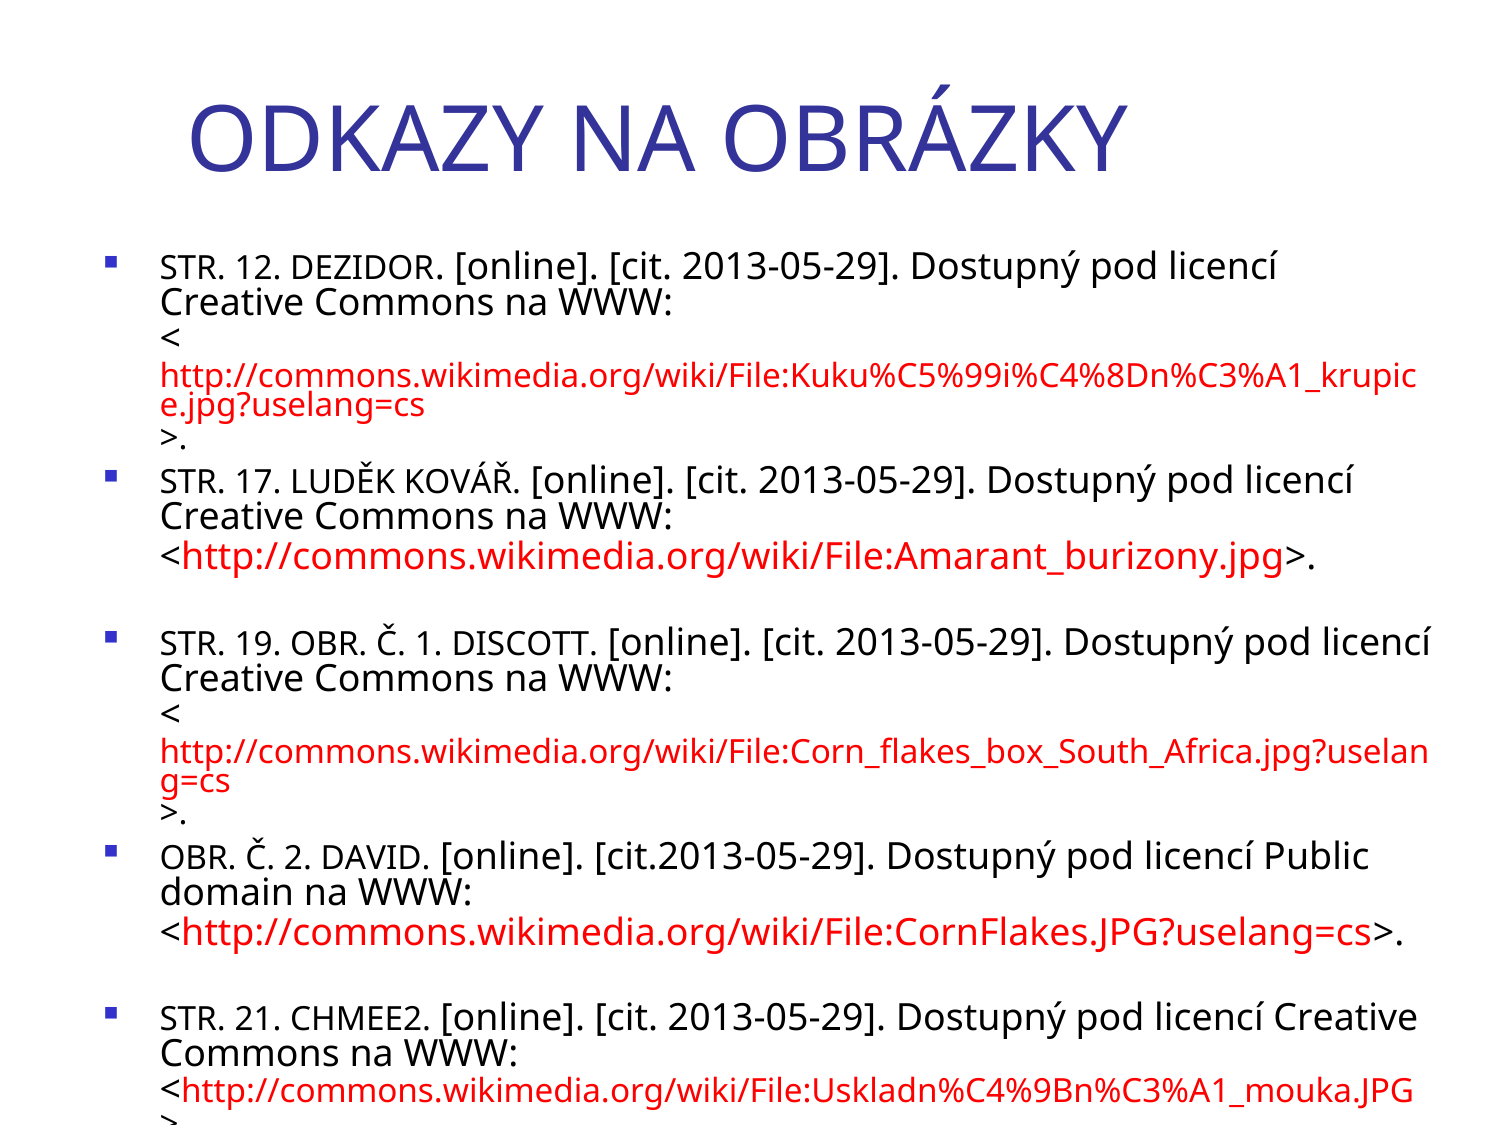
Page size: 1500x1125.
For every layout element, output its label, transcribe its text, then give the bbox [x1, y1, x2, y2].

title ODKAZY NA OBRÁZKY [171, 0, 1450, 198]
list STR. 12. DEZIDOR. [online]. [cit. 2013-05-29]. Dostupný pod licencí Creative Commons na WWW: <http://commons.wikimedia.org/wiki/File:Kuku%C5%99i%C4%8Dn%C3%A1_krupice.jpg?uselang=cs>. STR. 17. LUDĚK KOVÁŘ. [online]. [cit. 2013-05-29]. Dostupný pod licencí Creative Commons na WWW: <http://commons.wikimedia.org/wiki/File:Amarant_burizony.jpg>. STR. 19. OBR. Č. 1. DISCOTT. [online]. [cit. 2013-05-29]. Dostupný pod licencí Creative Commons na WWW: <http://commons.wikimedia.org/wiki/File:Corn_flakes_box_South_Africa.jpg?uselang=cs>. OBR. Č. 2. DAVID. [online]. [cit.2013-05-29]. Dostupný pod licencí Public domain na WWW: <http://commons.wikimedia.org/wiki/File:CornFlakes.JPG?uselang=cs>. STR. 21. CHMEE2. [online]. [cit. 2013-05-29]. Dostupný pod licencí Creative Commons na WWW: <http://commons.wikimedia.org/wiki/File:Uskladn%C4%9Bn%C3%A1_mouka.JPG>. [88, 243, 1447, 1095]
